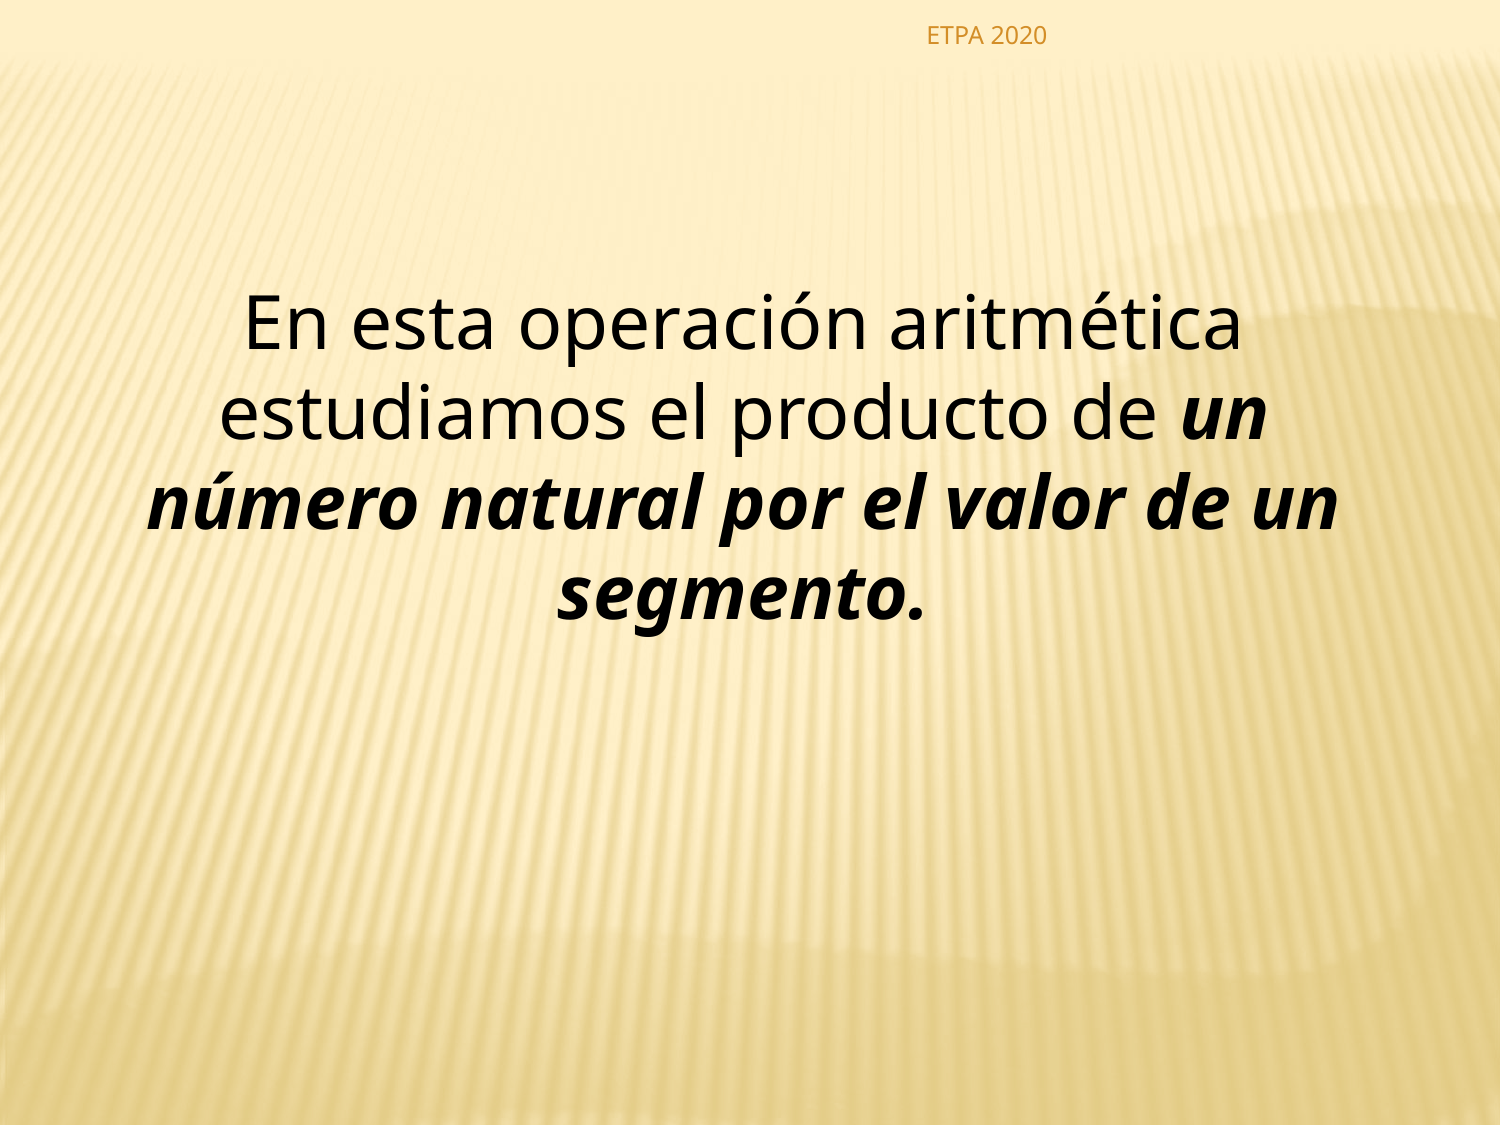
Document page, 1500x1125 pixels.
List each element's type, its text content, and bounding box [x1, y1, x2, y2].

picture [0, 0, 1500, 1125]
footer ETPA 2020 [512, 12, 1063, 60]
text_box En esta operación aritmética estudiamos el producto de un número natural por el valor de un segmento. [76, 267, 1412, 732]
